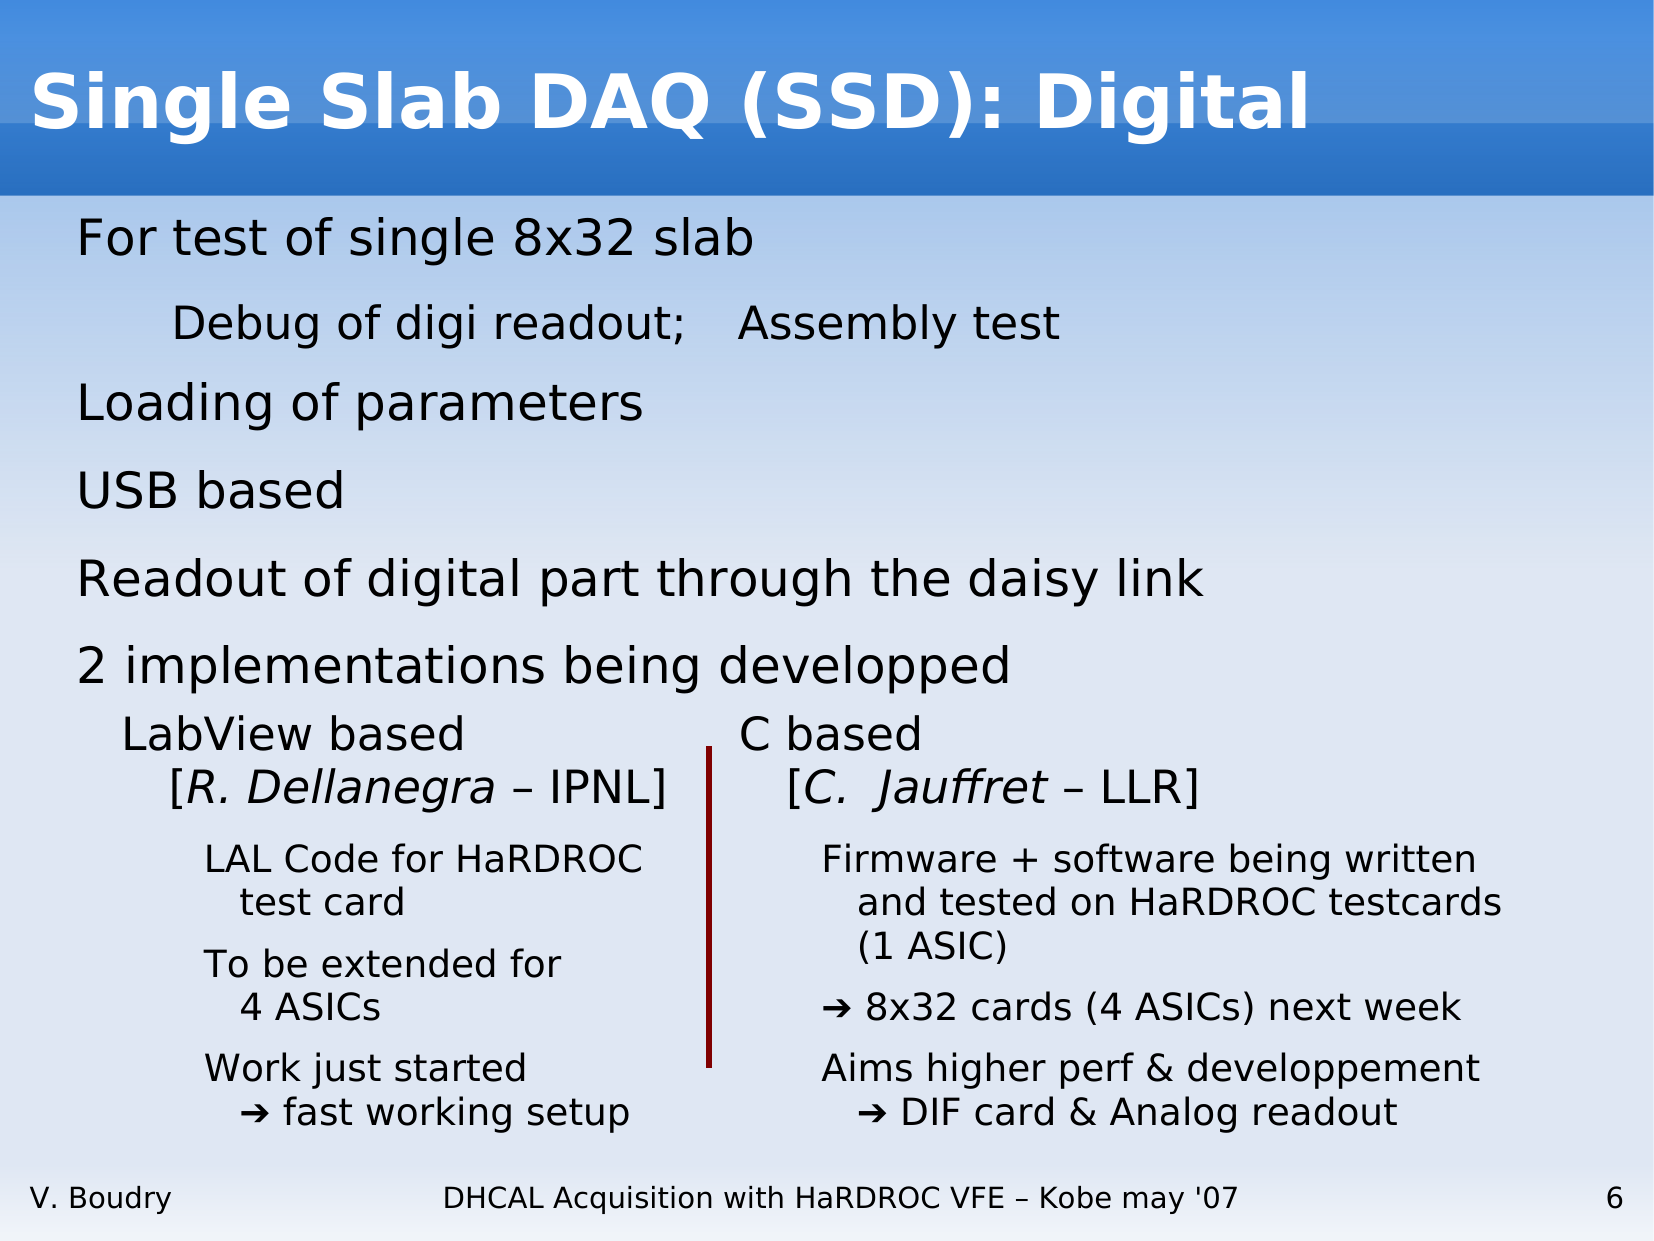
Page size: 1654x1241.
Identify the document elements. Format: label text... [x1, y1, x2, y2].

picture [0, 0, 1654, 1241]
list For test of single 8x32 slab Debug of digi readout; Assembly test Loading of parameters USB based Readout of digital part through the daisy link 2 implementations being developped [59, 209, 1477, 707]
list C based [C. Jauffret – LLR] Firmware + software being written and tested on HaRDROC testcards (1 ASIC) ➔ 8x32 cards (4 ASICs) next week Aims higher perf & developpement ➔ DIF card & Analog readout [644, 707, 1531, 1137]
title Single Slab DAQ (SSD): Digital [29, 0, 1654, 207]
list LabView based [R. Dellanegra – IPNL] LAL Code for HaRDROC test card To be extended for 4 ASICs Work just started ➔ fast working setup [26, 707, 644, 1137]
